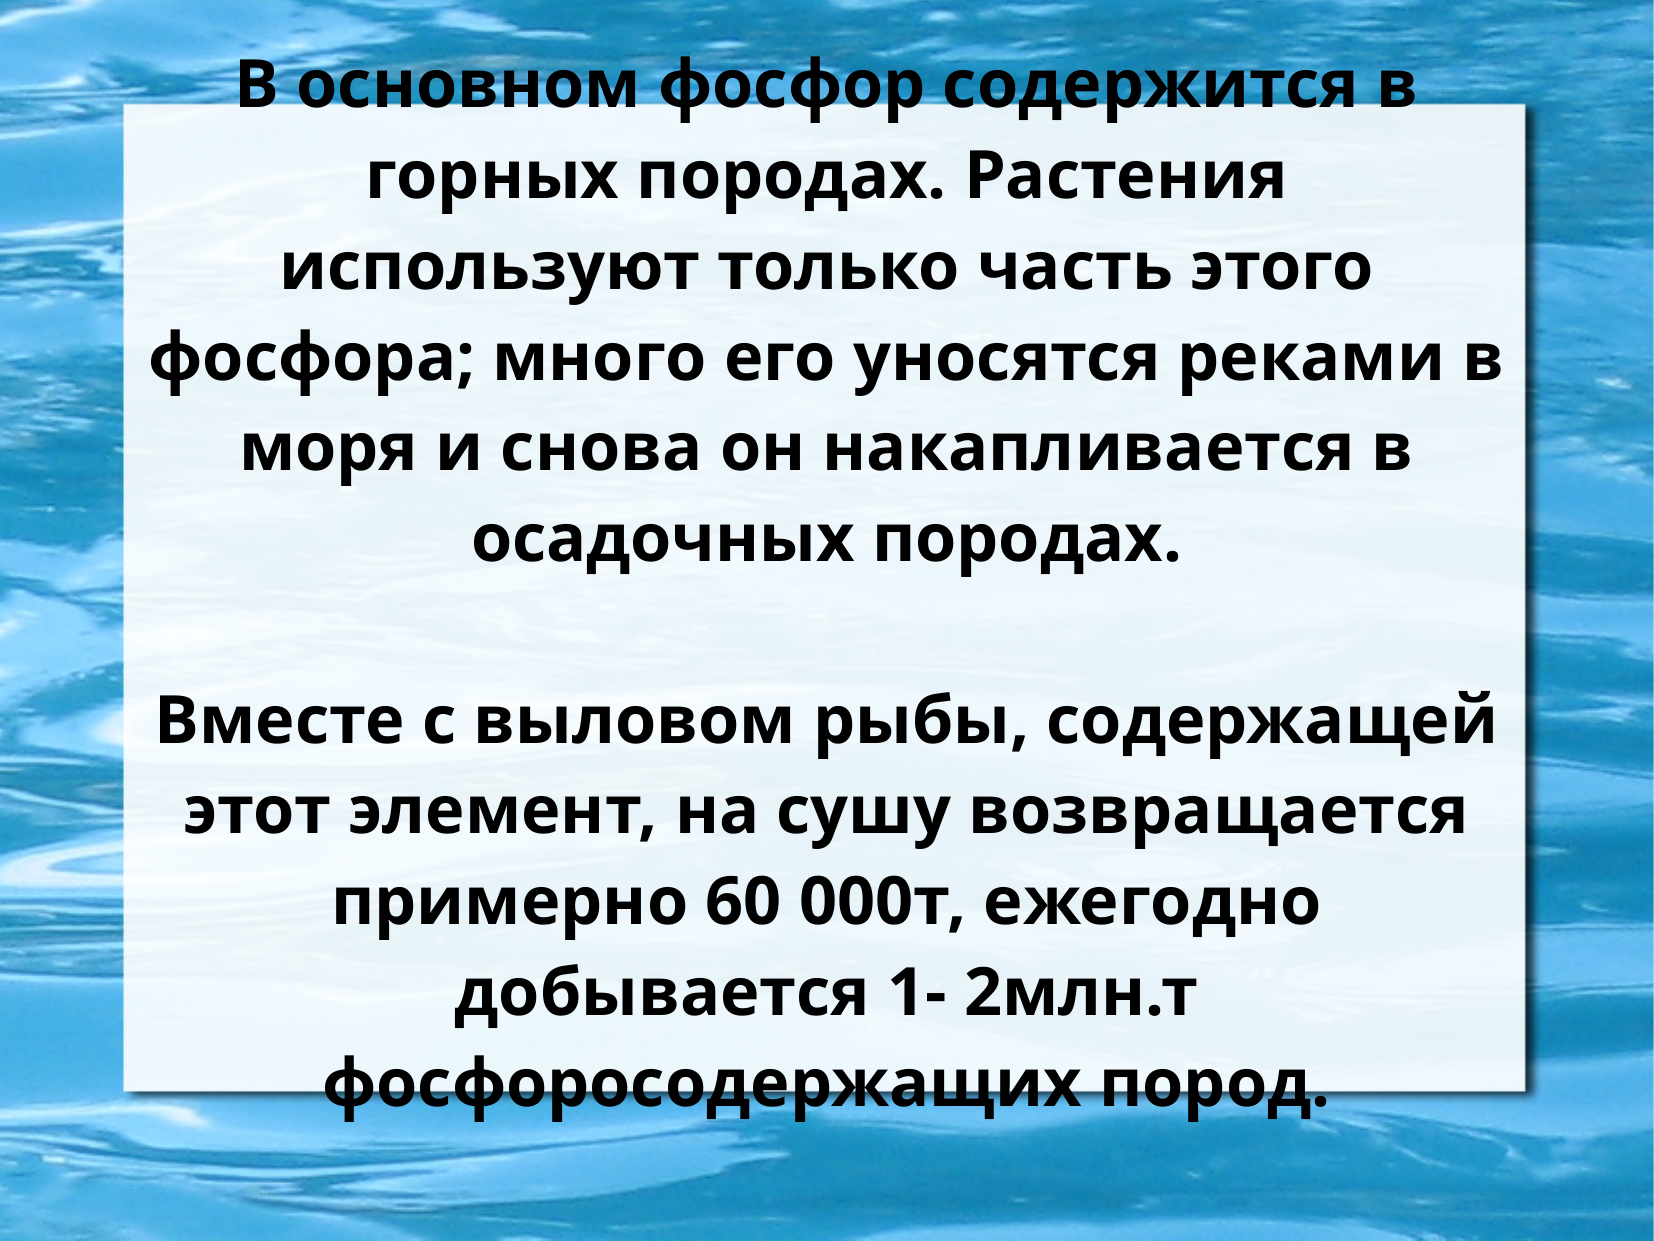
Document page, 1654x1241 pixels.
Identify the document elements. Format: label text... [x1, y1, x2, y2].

picture [0, 0, 1654, 1241]
subtitle В основном фосфор содержится в горных породах. Растения используют только часть этого фосфора; много его уносятся реками в моря и снова он накапливается в осадочных породах. Вместе с выловом рыбы, содержащей этот элемент, на сушу возвращается примерно 60 000т, ежегодно добывается 1- 2млн.т фосфоросодержащих пород. [147, 69, 1506, 1093]
